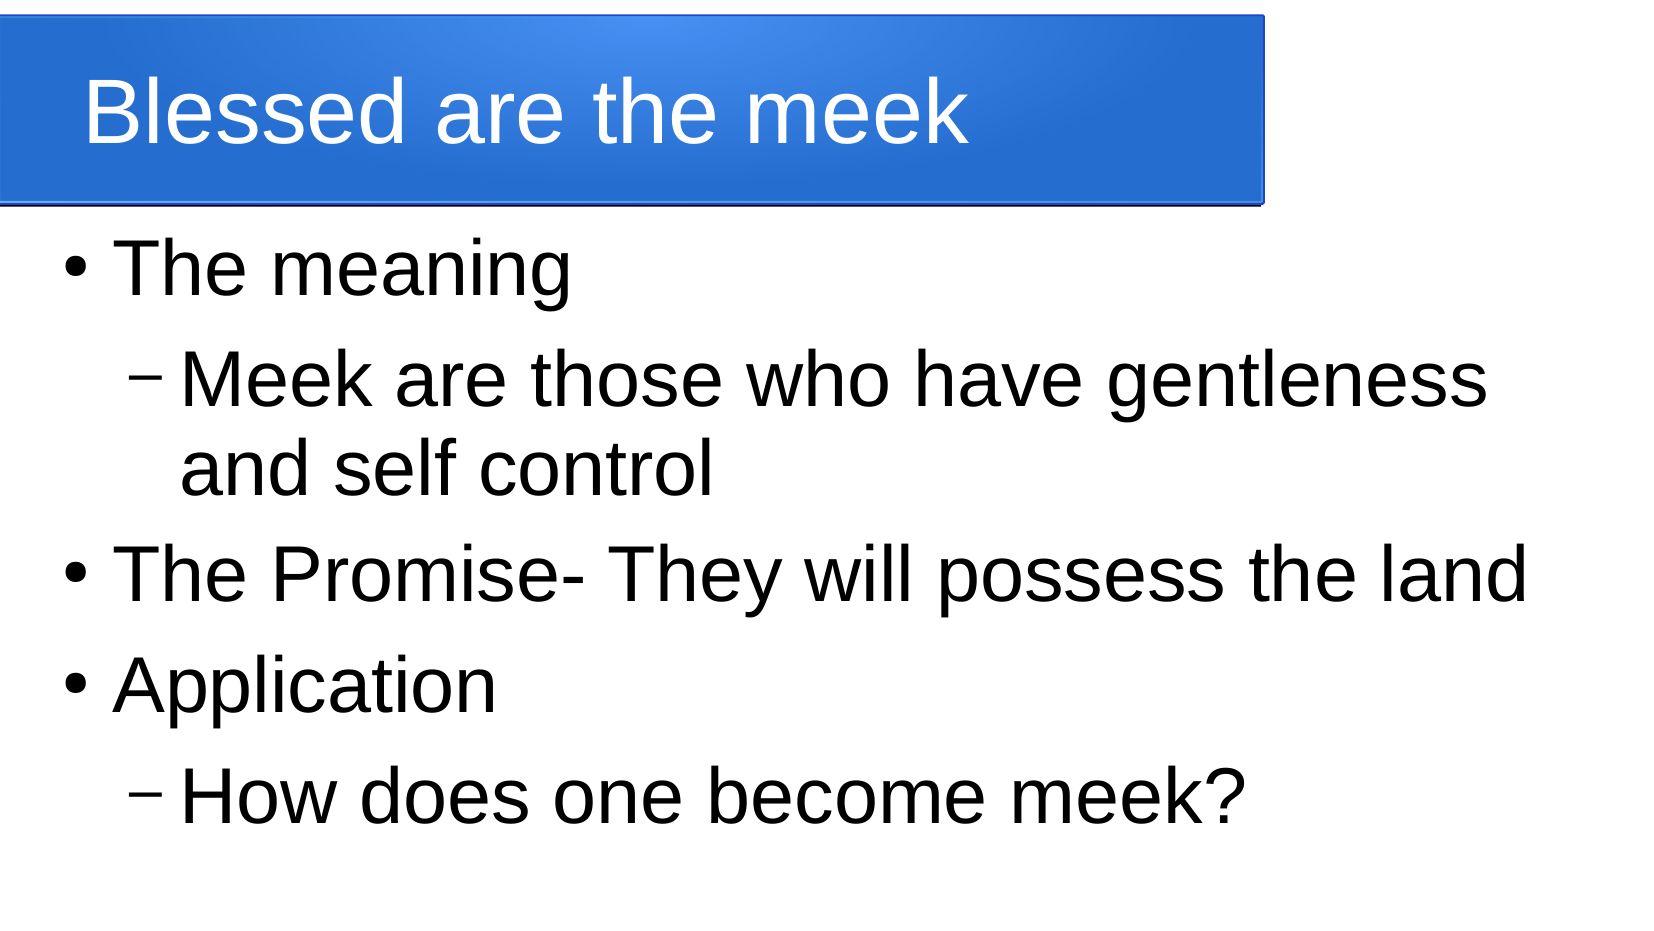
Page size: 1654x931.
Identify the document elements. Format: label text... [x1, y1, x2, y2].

title Blessed are the meek [82, 35, 1235, 189]
list The meaning Meek are those who have gentleness and self control The Promise- They will possess the land Application How does one become meek? [45, 224, 1571, 901]
